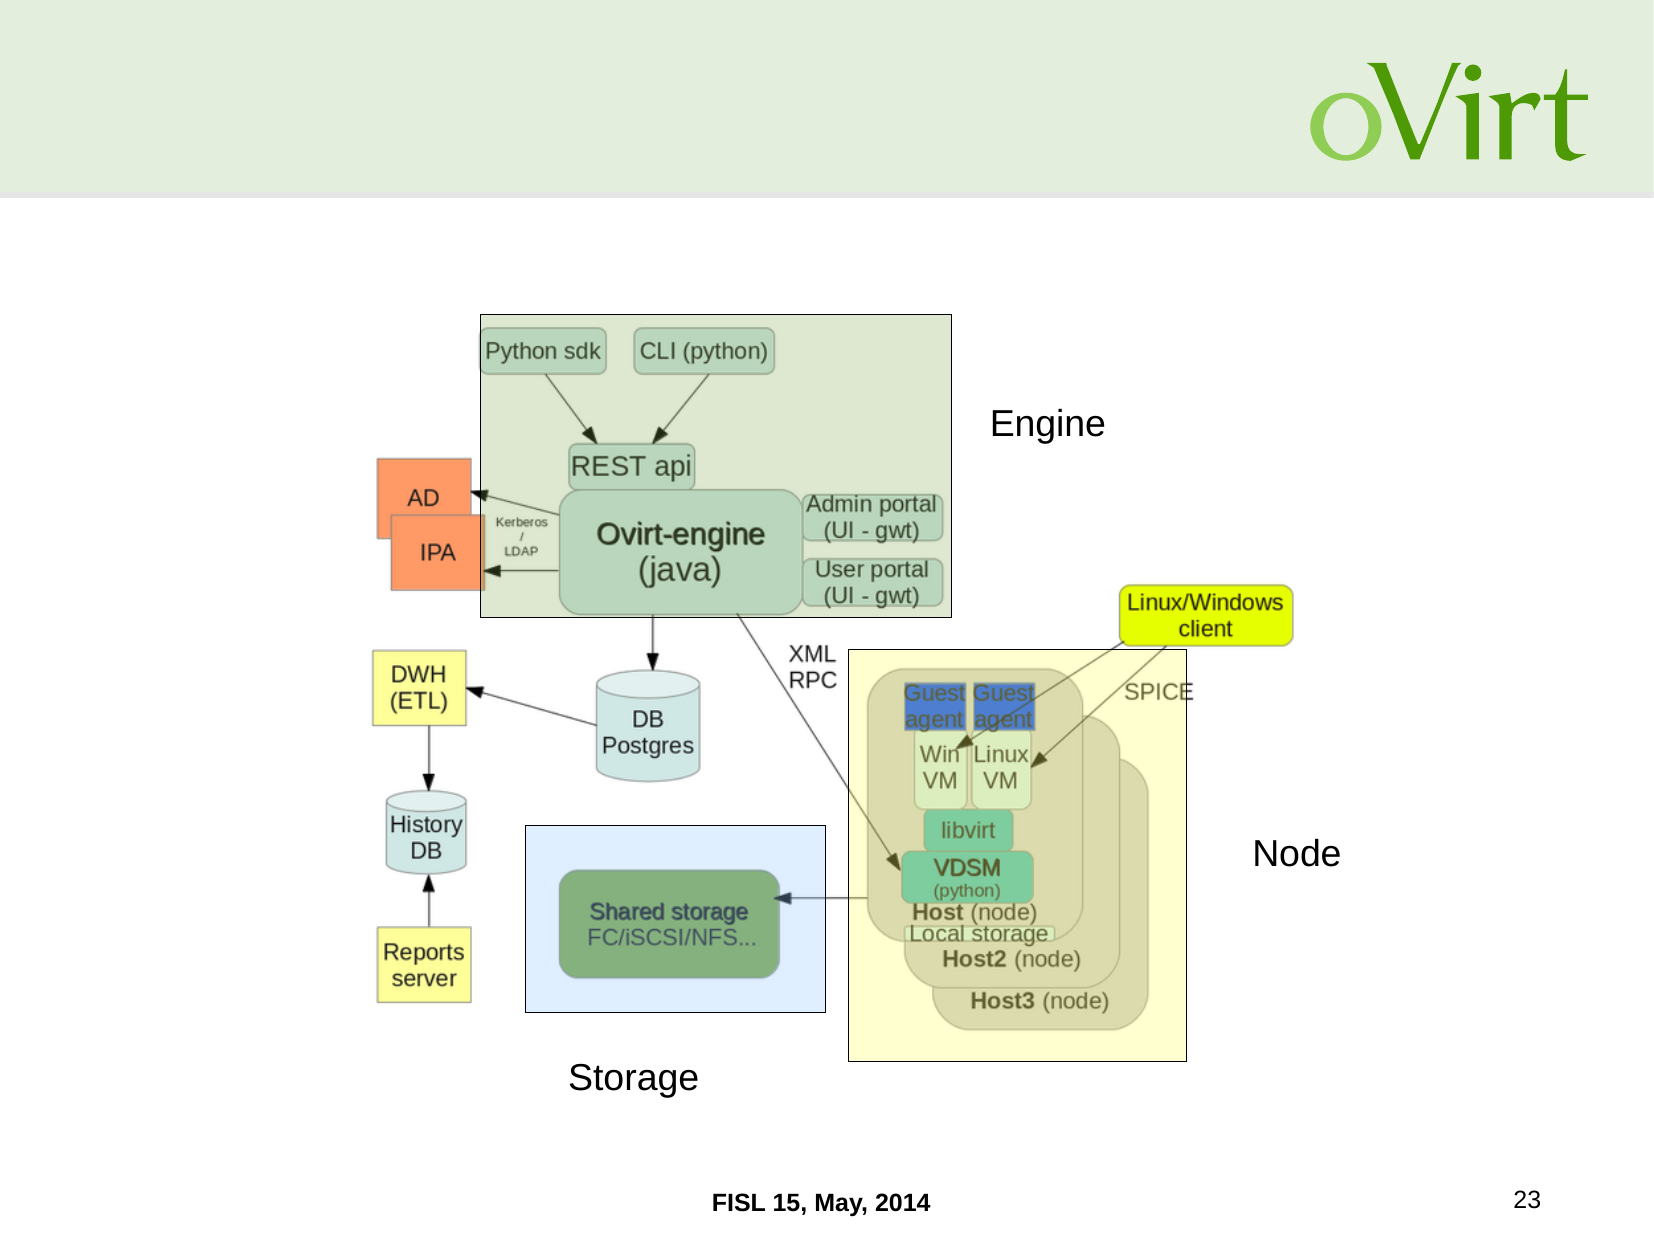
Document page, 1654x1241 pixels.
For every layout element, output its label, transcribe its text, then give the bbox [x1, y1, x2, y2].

text_box [848, 649, 1187, 1062]
text_box [480, 314, 952, 618]
picture [317, 244, 1344, 1039]
text_box Engine [975, 394, 1121, 452]
text_box Node [1237, 825, 1357, 882]
text_box [525, 825, 826, 1013]
text_box Storage [553, 1049, 714, 1107]
